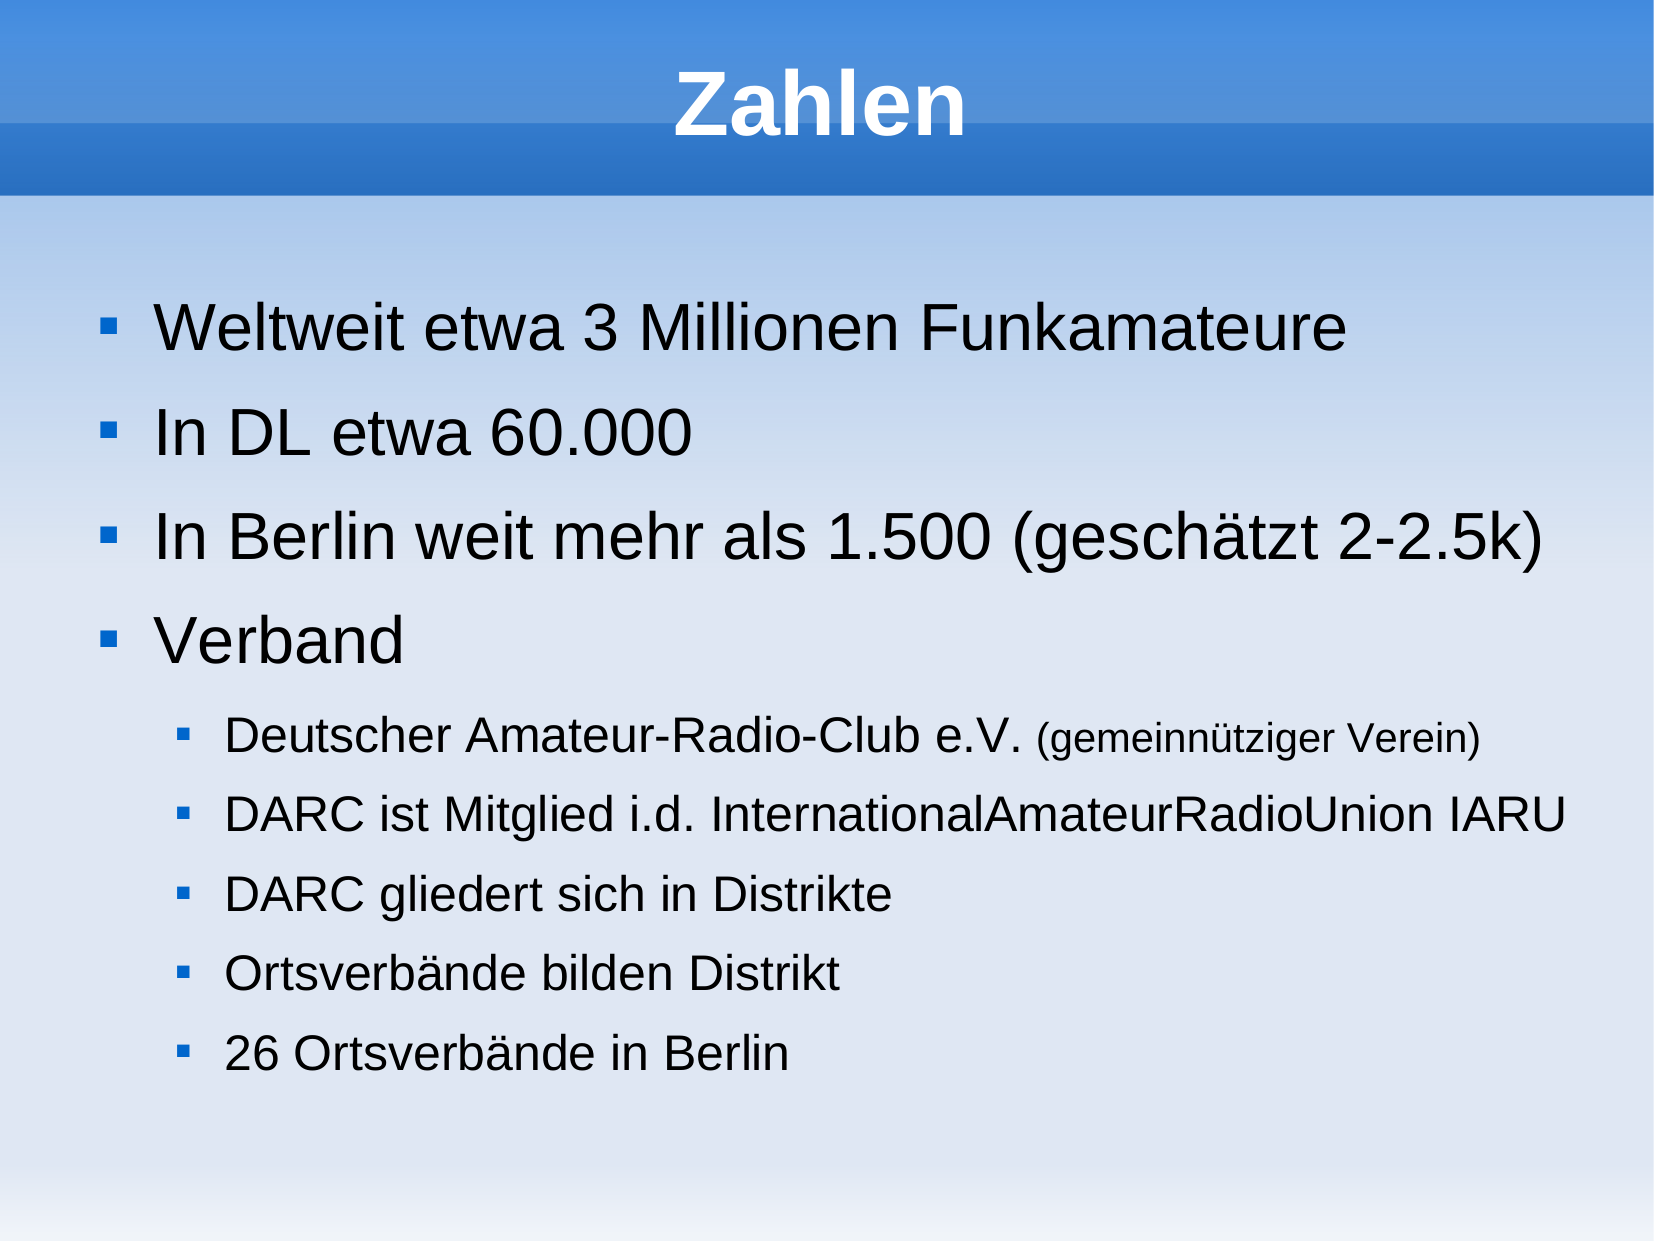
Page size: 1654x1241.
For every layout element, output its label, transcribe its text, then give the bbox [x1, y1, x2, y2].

list Weltweit etwa 3 Millionen Funkamateure In DL etwa 60.000 In Berlin weit mehr als 1.500 (geschätzt 2-2.5k) Verband Deutscher Amateur-Radio-Club e.V. (gemeinnütziger Verein) DARC ist Mitglied i.d. InternationalAmateurRadioUnion IARU DARC gliedert sich in Distrikte Ortsverbände bilden Distrikt 26 Ortsverbände in Berlin [82, 290, 1571, 1094]
title Zahlen [76, 7, 1565, 200]
picture [0, 0, 1654, 1241]
